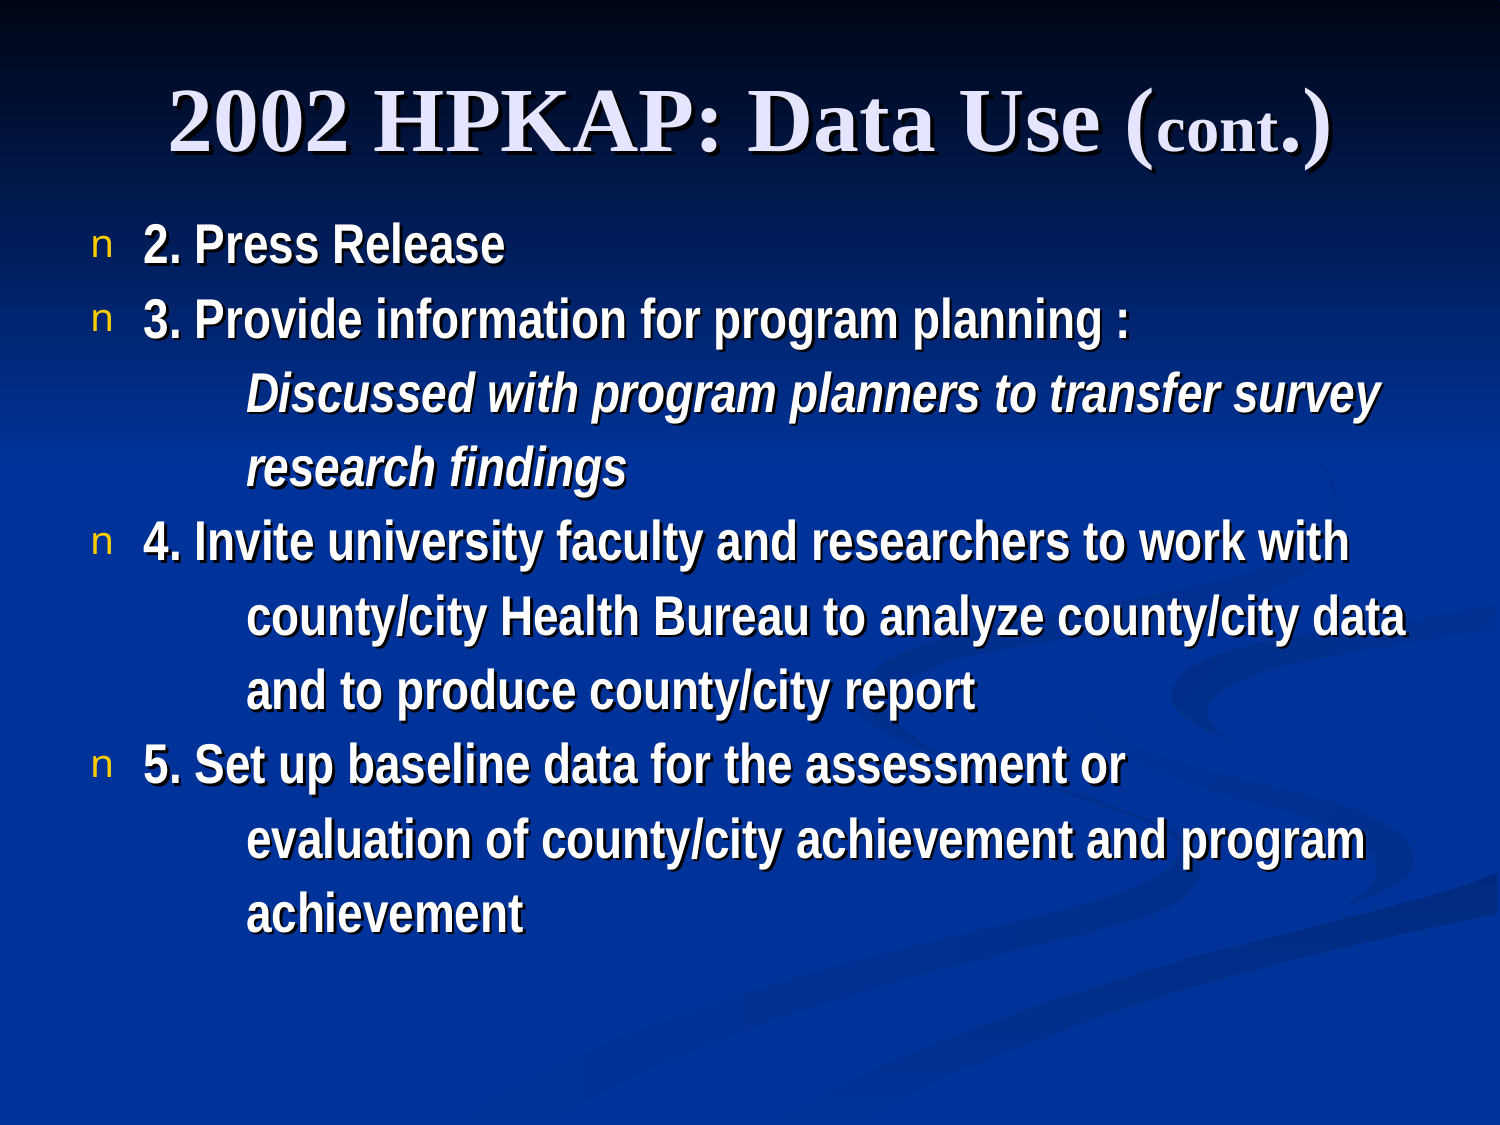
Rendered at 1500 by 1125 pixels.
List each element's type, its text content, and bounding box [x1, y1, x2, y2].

title 2002 HPKAP: Data Use (cont.) [75, 45, 1426, 185]
list 2. Press Release 3. Provide information for program planning : Discussed with program planners to transfer survey research findings 4. Invite university faculty and researchers to work with county/city Health Bureau to analyze county/city data and to produce county/city report 5. Set up baseline data for the assessment or evaluation of county/city achievement and program achievement [75, 208, 1426, 1005]
